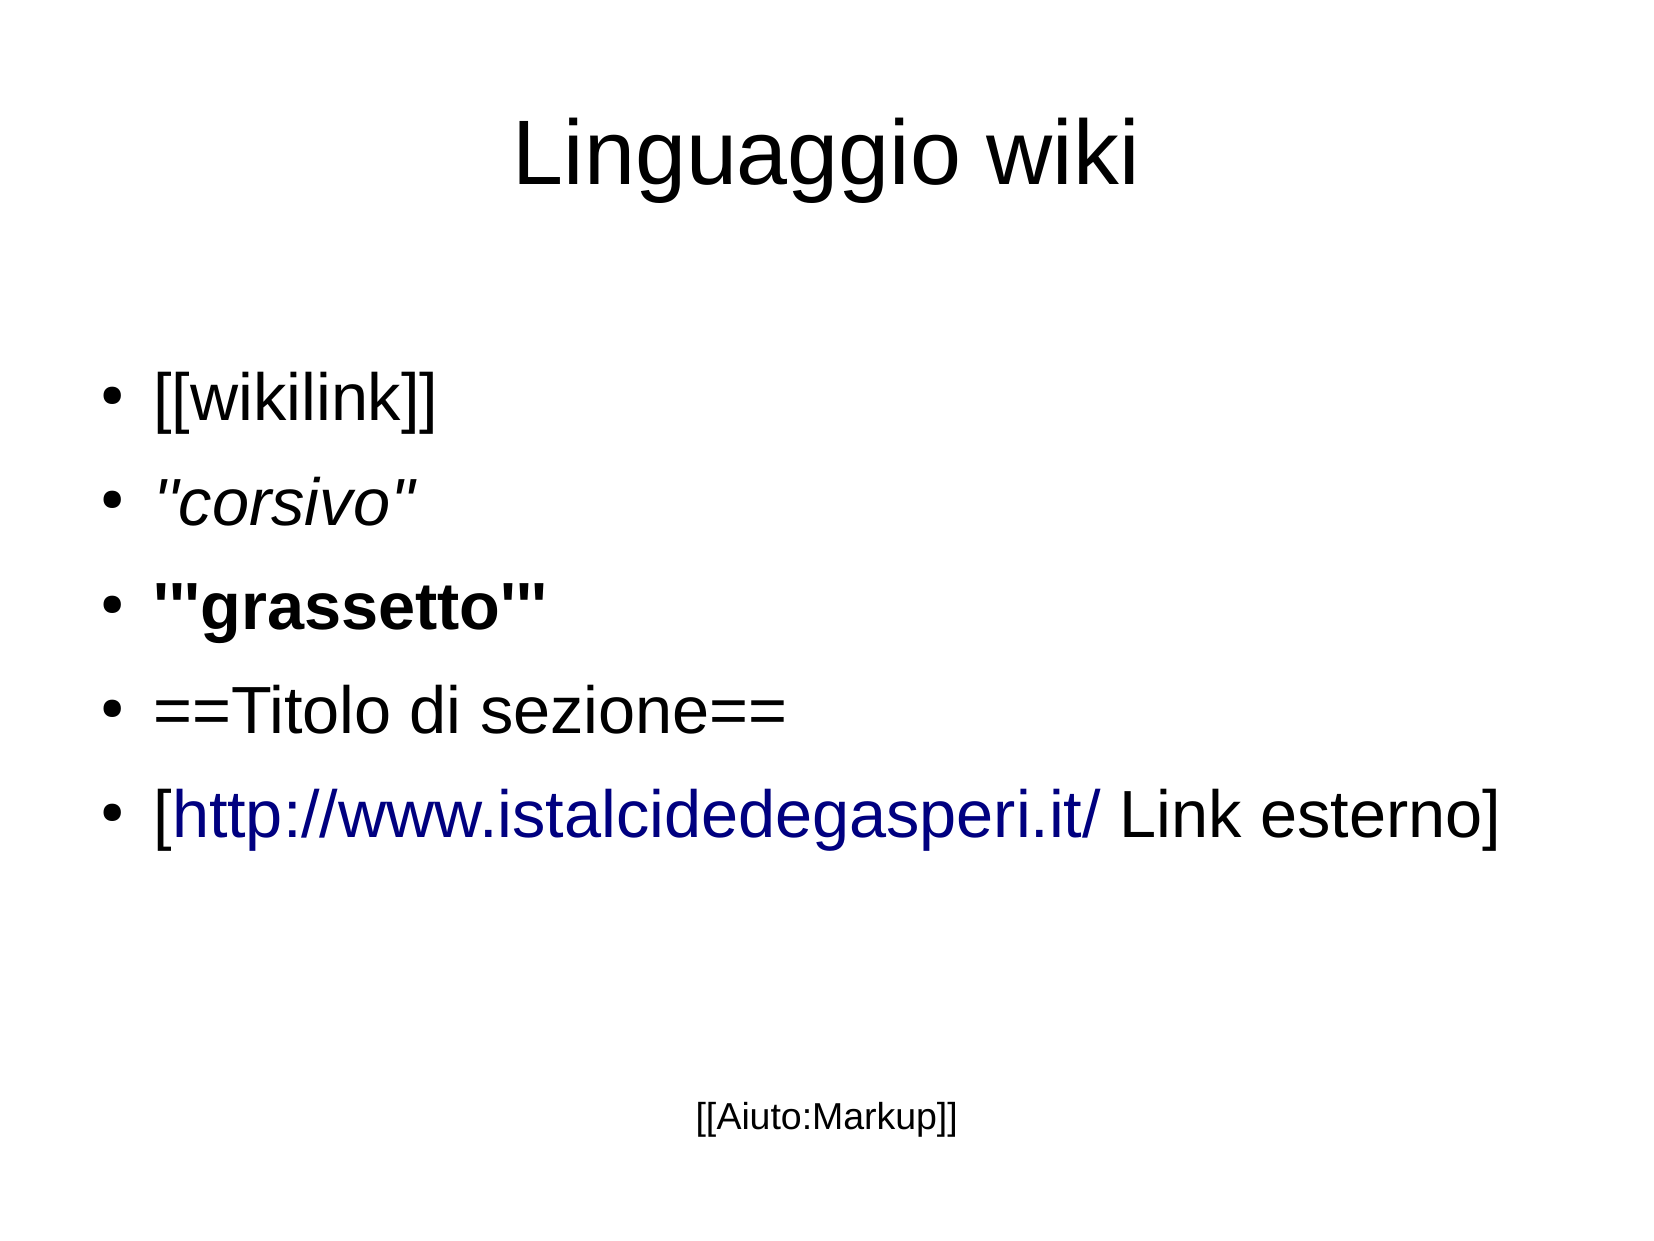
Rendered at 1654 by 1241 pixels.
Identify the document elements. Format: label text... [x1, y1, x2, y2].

text_box [[Aiuto:Markup]] [490, 1065, 1163, 1168]
title Linguaggio wiki [82, 100, 1571, 206]
list [[wikilink]] ''corsivo'' '''grassetto''' ==Titolo di sezione== [http://www.istalcidedegasperi.it/ Link esterno] [82, 360, 1538, 880]
